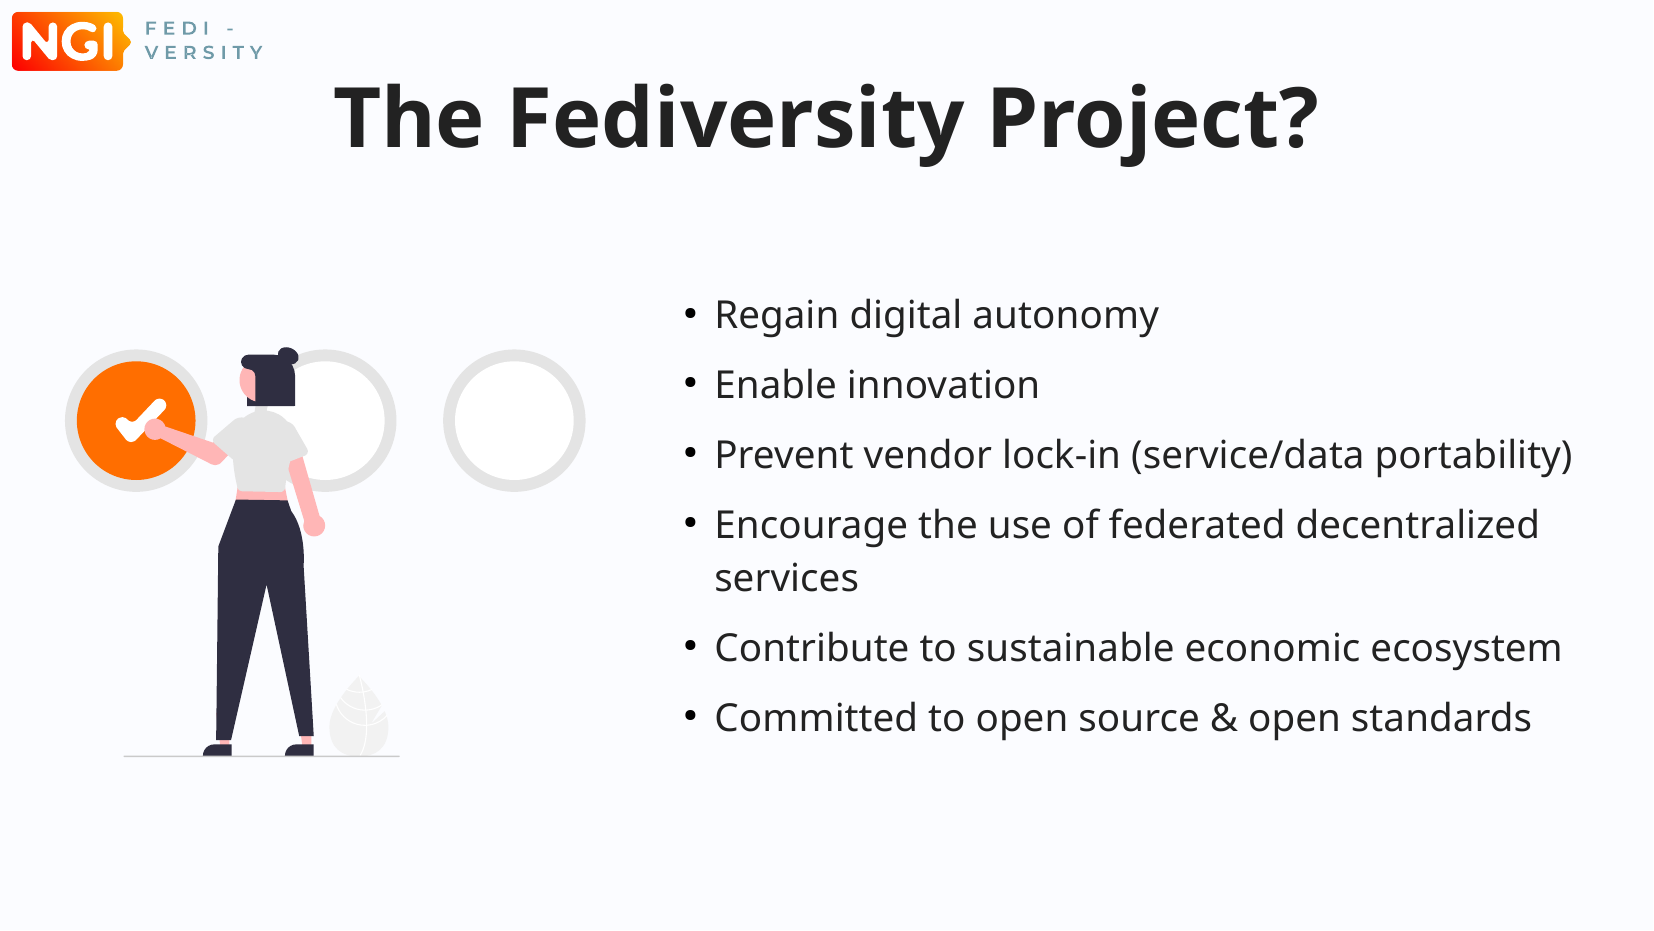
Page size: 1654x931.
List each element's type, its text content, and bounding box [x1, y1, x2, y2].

list Regain digital autonomy Enable innovation Prevent vendor lock-in (service/data portability) Encourage the use of federated decentralized services Contribute to sustainable economic ecosystem Committed to open source & open standards [673, 217, 1654, 758]
title The Fediversity Project? [82, 37, 1571, 193]
picture [64, 347, 586, 758]
